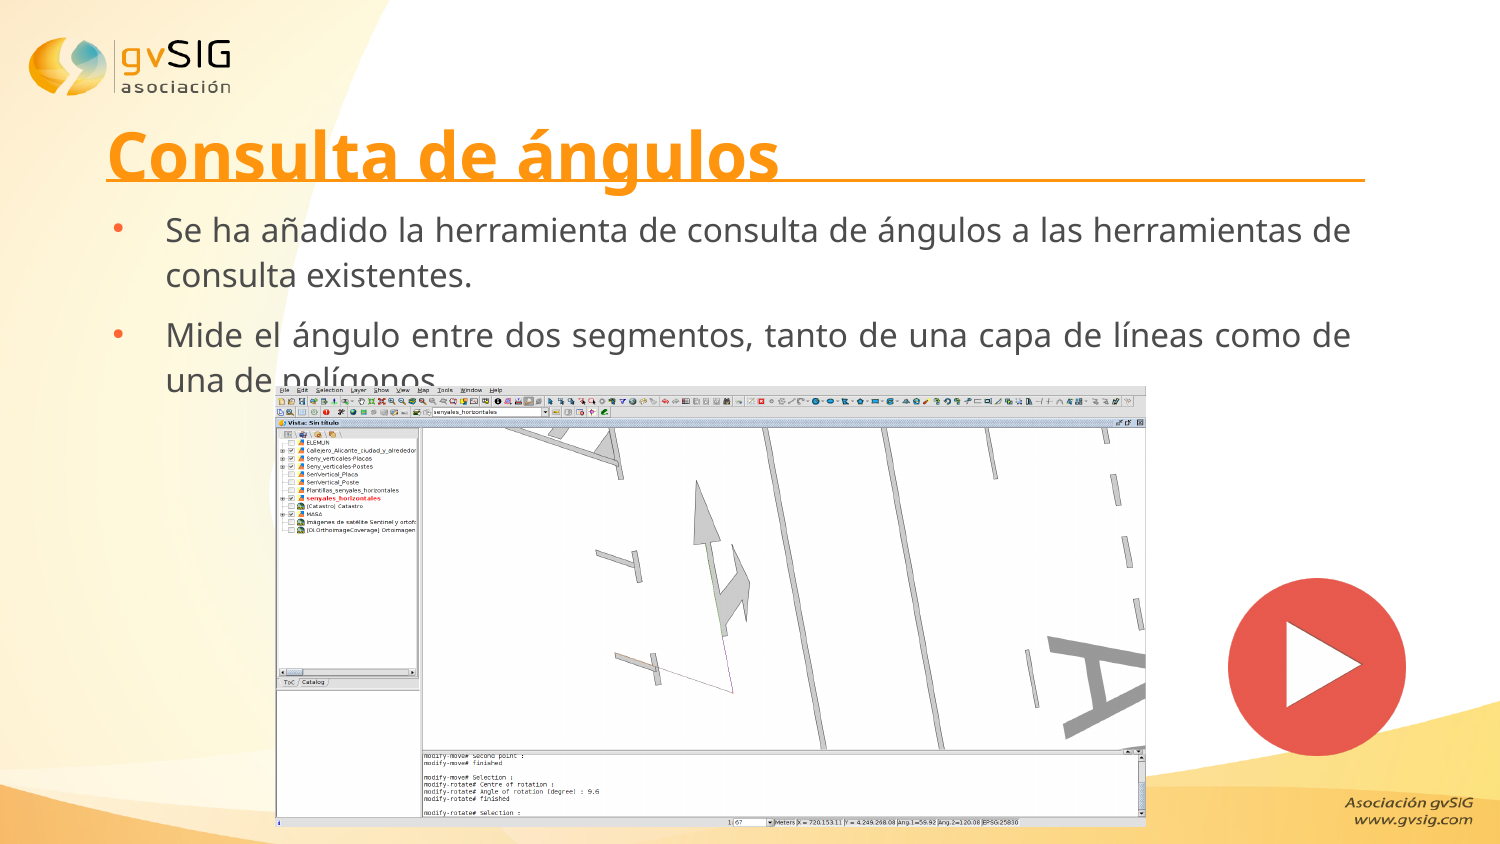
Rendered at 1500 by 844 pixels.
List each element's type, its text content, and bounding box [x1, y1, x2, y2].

title Consulta de ángulos [106, 115, 1457, 193]
list Se ha añadido la herramienta de consulta de ángulos a las herramientas de consulta existentes. Mide el ángulo entre dos segmentos, tanto de una capa de líneas como de una de polígonos. [94, 206, 1354, 844]
picture [0, 0, 1500, 844]
picture [275, 386, 1146, 827]
